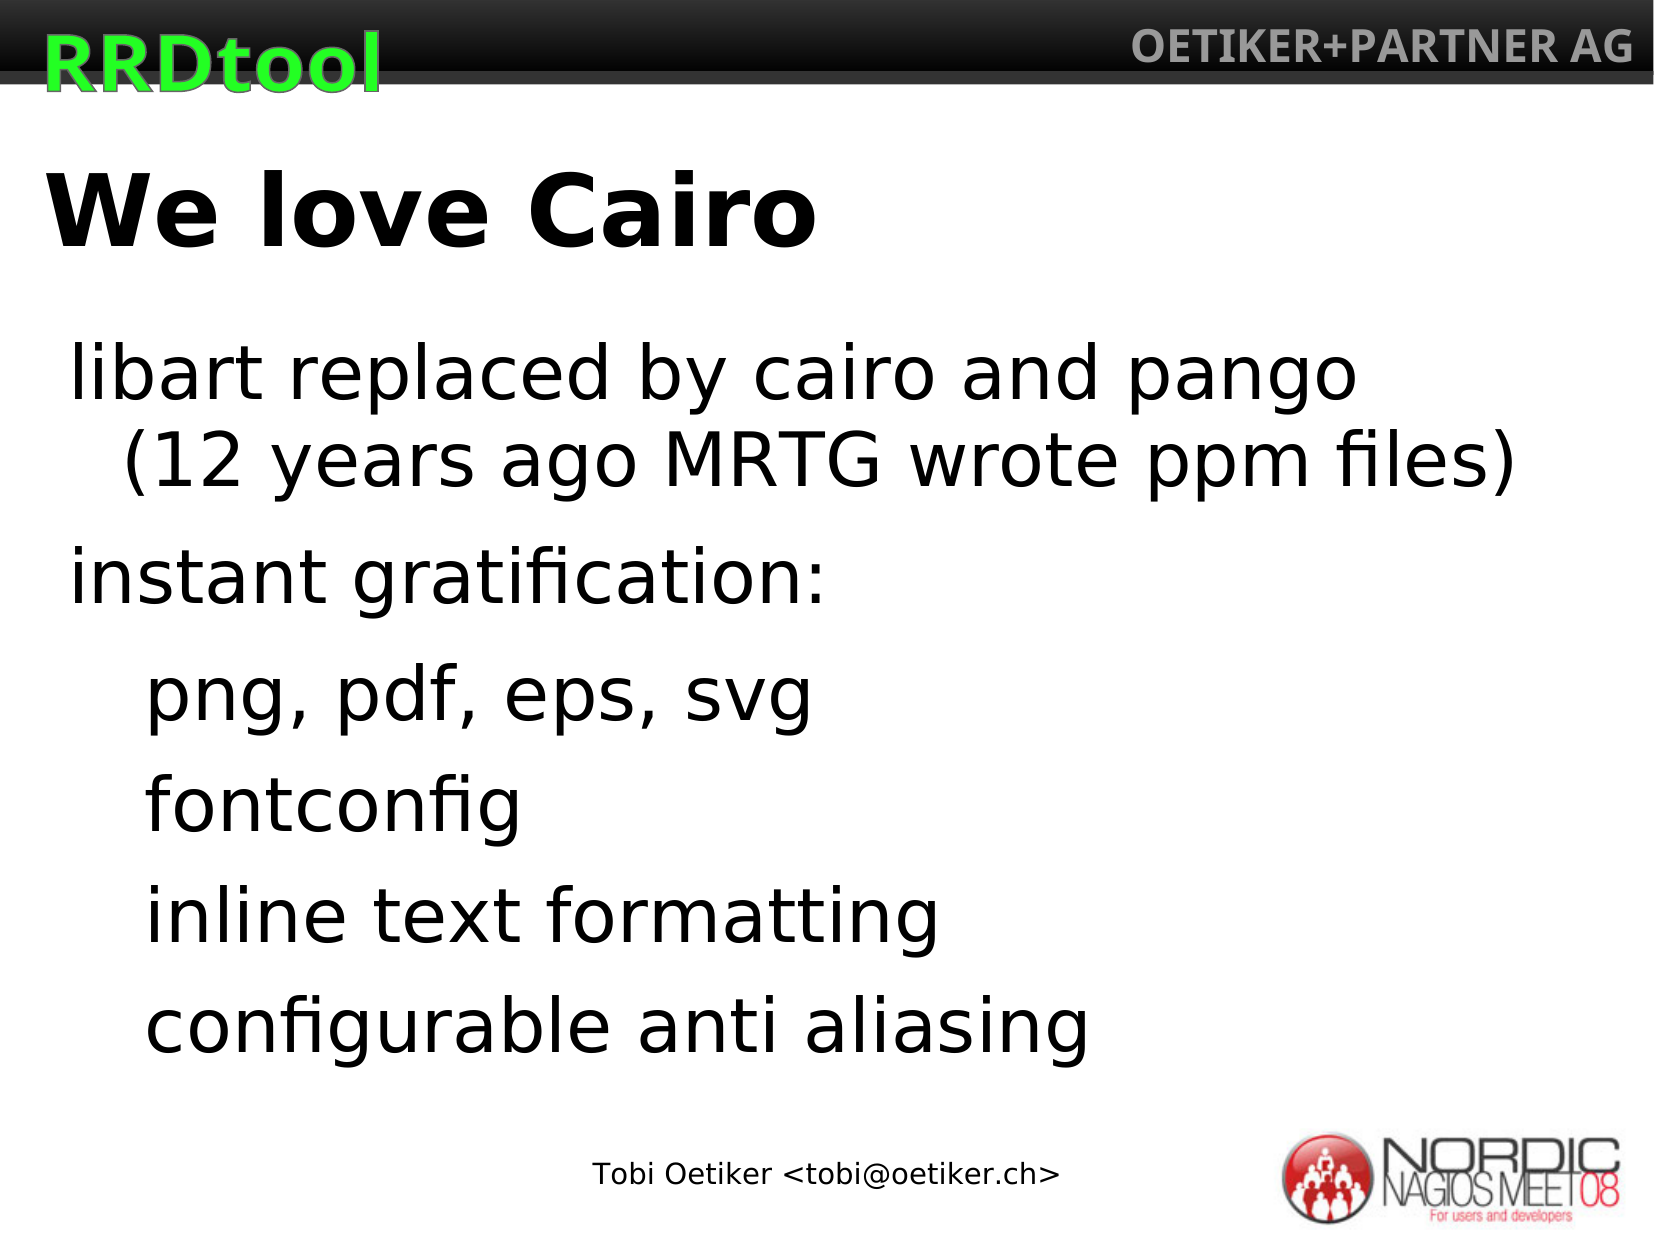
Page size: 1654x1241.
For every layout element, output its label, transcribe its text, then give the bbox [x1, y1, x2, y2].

title We love Cairo [43, 137, 1582, 287]
picture [1262, 1116, 1654, 1241]
list libart replaced by cairo and pango (12 years ago MRTG wrote ppm files) instant gratification: png, pdf, eps, svg fontconfig inline text formatting configurable anti aliasing [50, 329, 1571, 1099]
